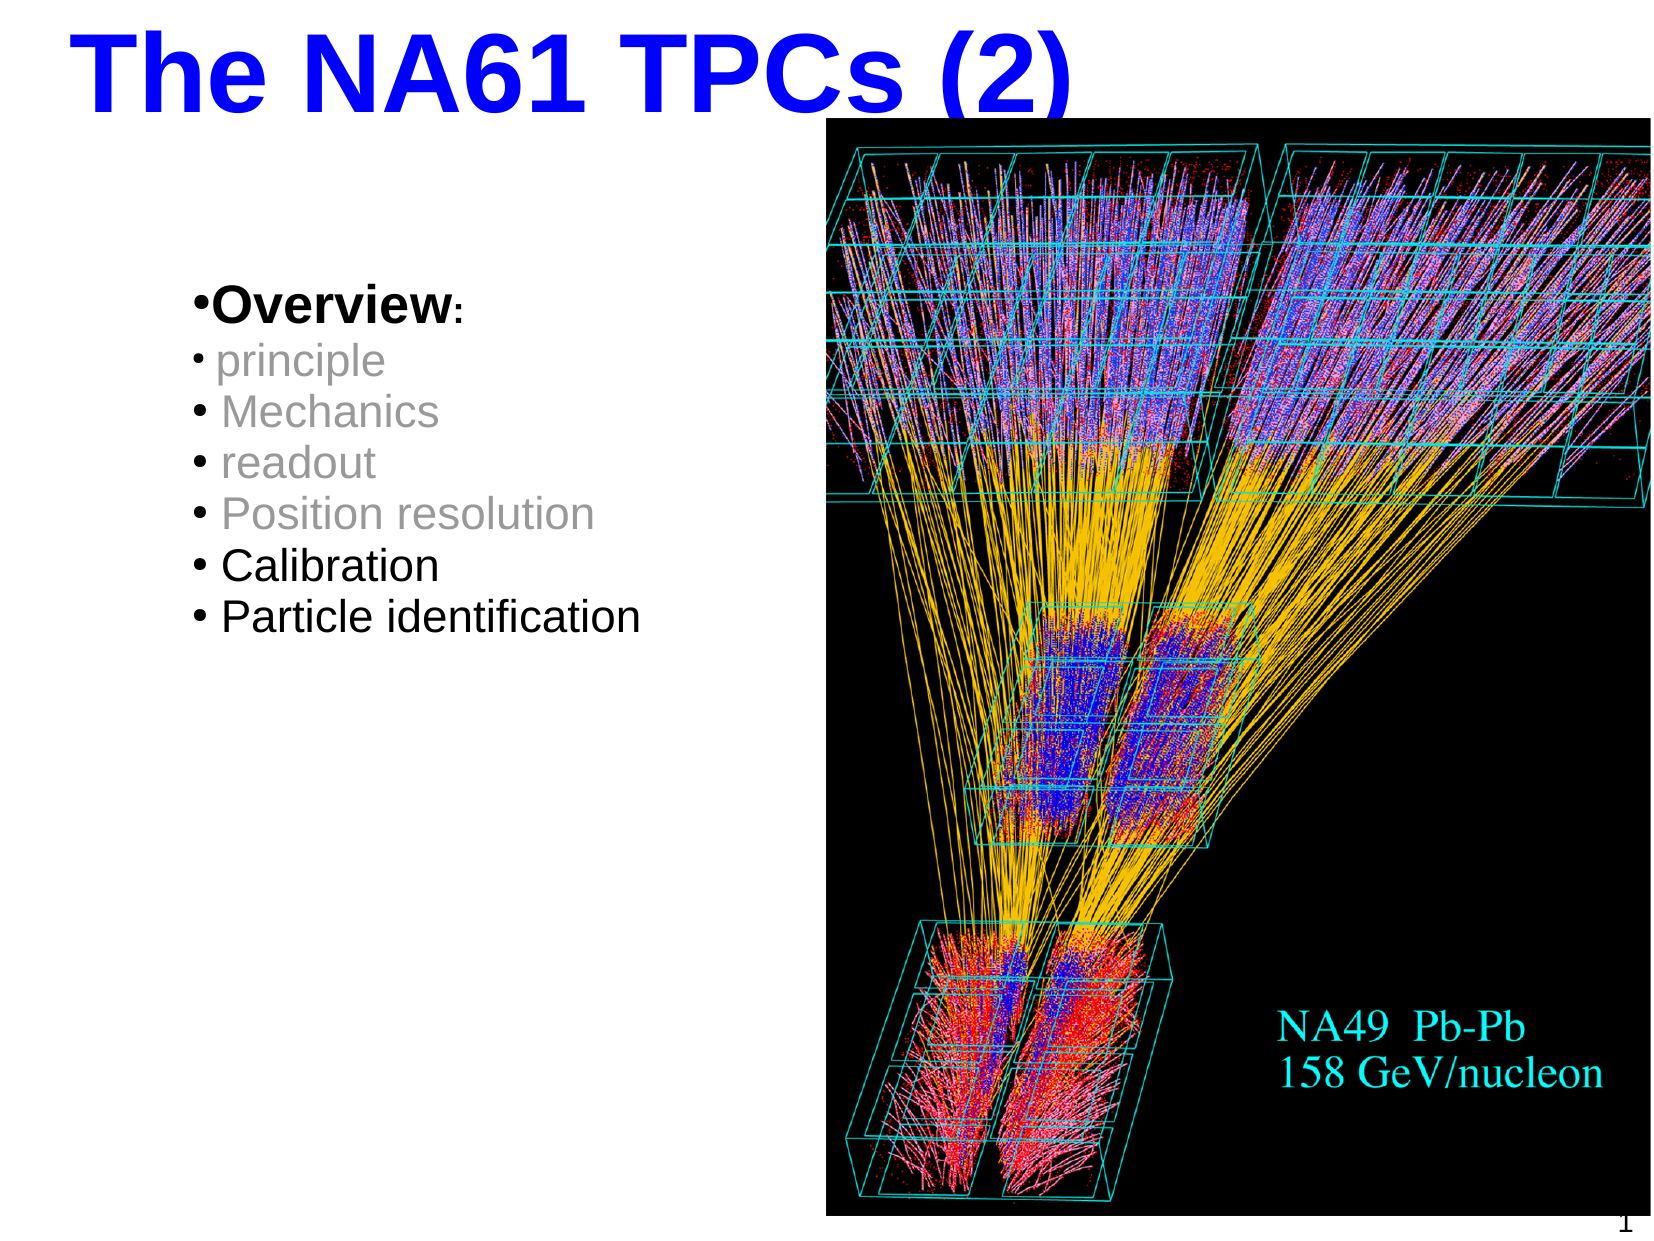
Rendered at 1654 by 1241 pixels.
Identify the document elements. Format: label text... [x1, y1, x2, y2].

title The NA61 TPCs (2) [0, 0, 1317, 178]
text_box Overview: principle Mechanics readout Position resolution Calibration Particle identification [177, 266, 657, 650]
picture [826, 118, 1651, 1216]
